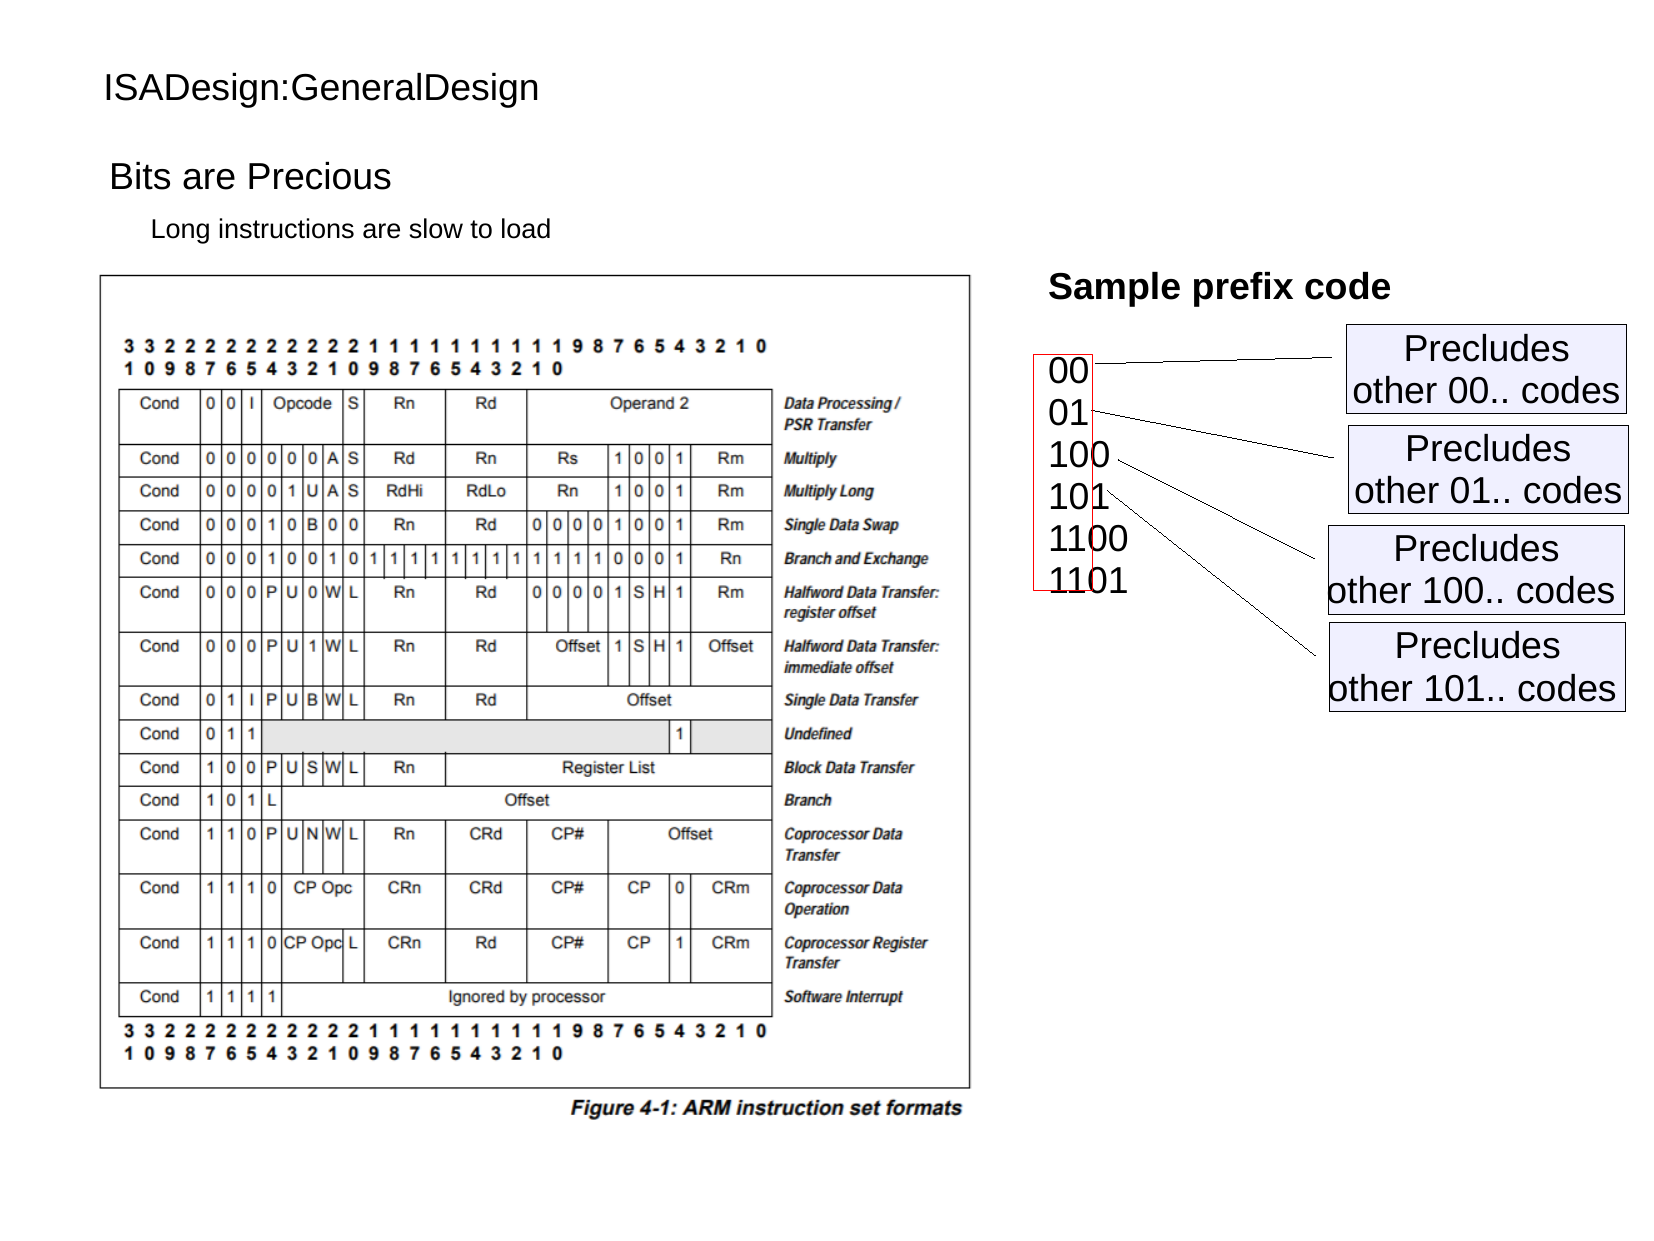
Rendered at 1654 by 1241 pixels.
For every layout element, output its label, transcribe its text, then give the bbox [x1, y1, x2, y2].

text_box Sample prefix code 00 01 100 101 1100 1101 [1034, 355, 1092, 590]
text_box Precludes other 100.. codes [1329, 526, 1624, 614]
text_box Precludes other 00.. codes [1346, 325, 1627, 413]
text_box ISADesign:GeneralDesign [88, 59, 555, 116]
text_box Precludes other 01.. codes [1348, 425, 1629, 514]
text_box Long instructions are slow to load [135, 206, 566, 252]
text_box Bits are Precious [94, 147, 408, 205]
text_box Precludes other 101.. codes [1330, 623, 1625, 711]
text_box Sample prefix code 00 01 100 101 1100 1101 [1033, 257, 1407, 611]
picture [86, 265, 1004, 1125]
